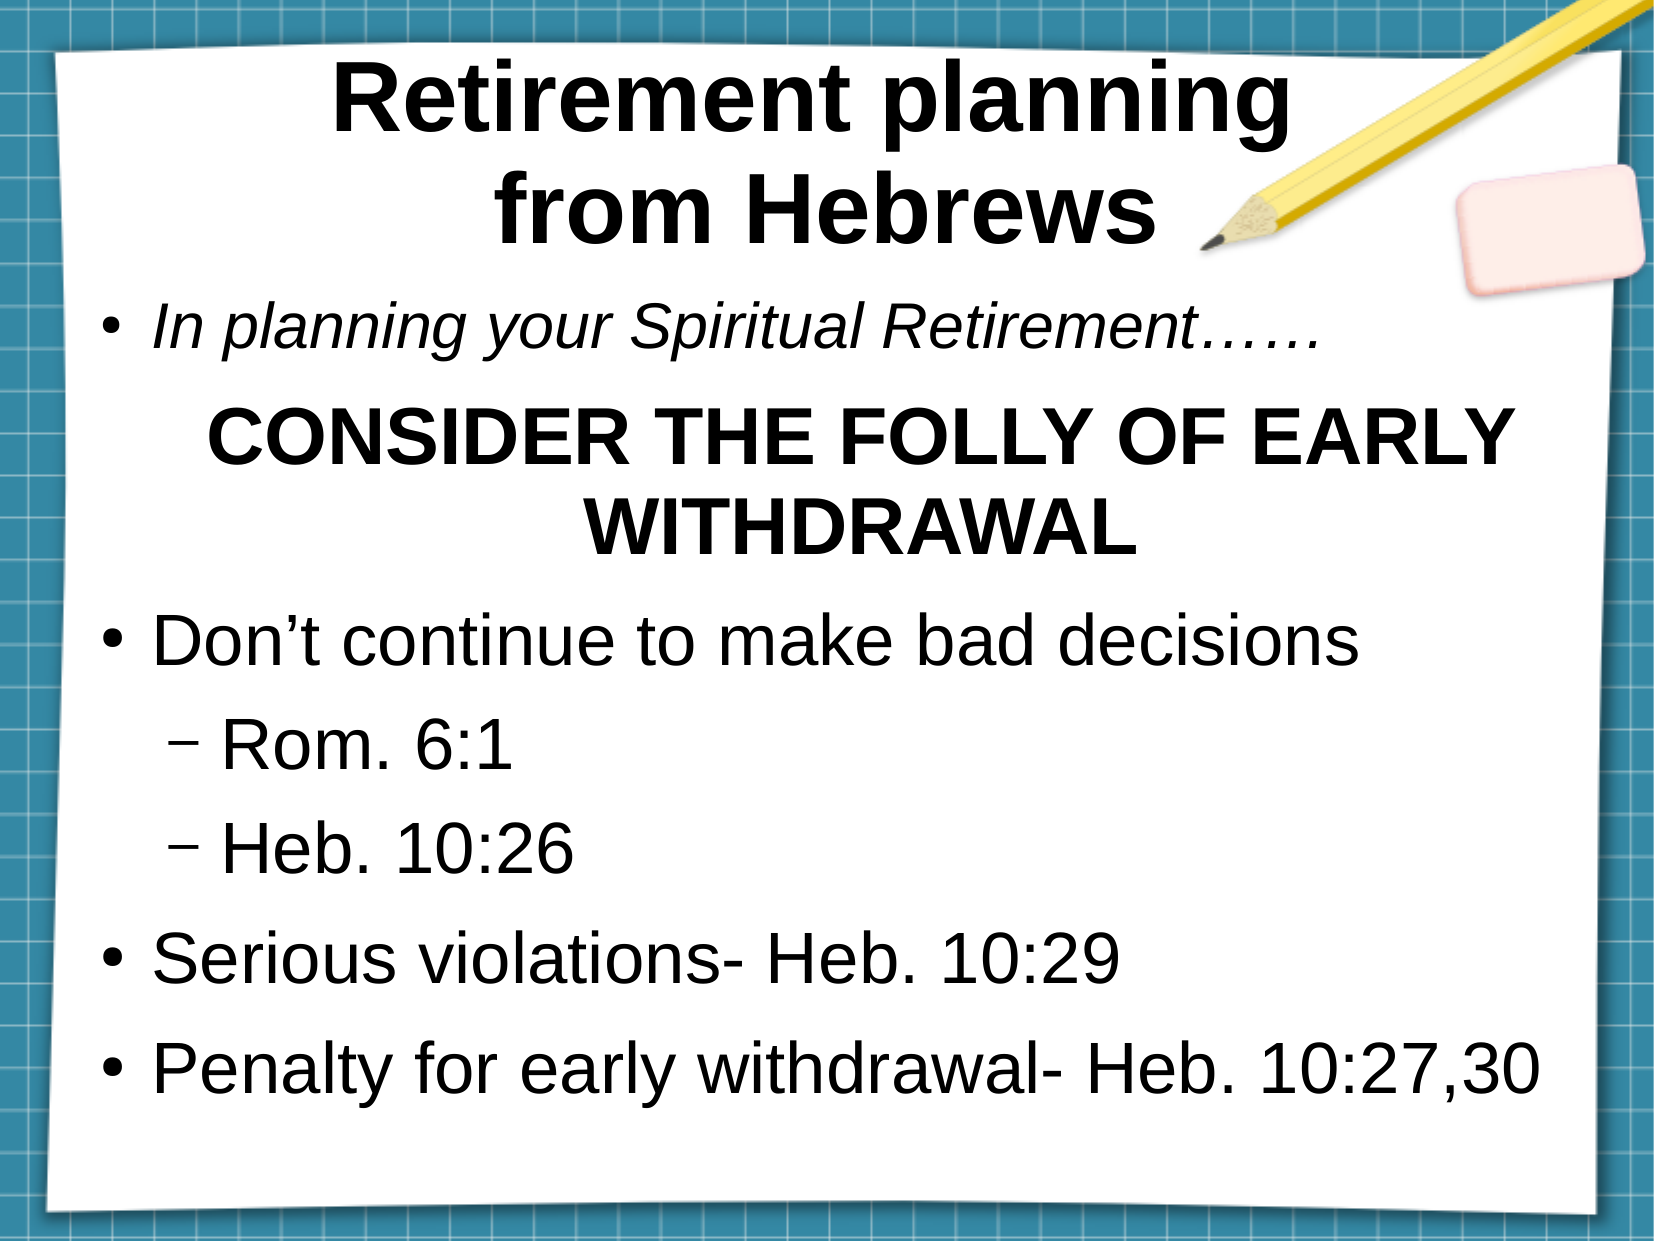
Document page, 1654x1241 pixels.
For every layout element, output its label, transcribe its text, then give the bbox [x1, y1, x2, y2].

title Retirement planning from Hebrews [82, 41, 1571, 265]
list In planning your Spiritual Retirement…… CONSIDER THE FOLLY OF EARLY WITHDRAWAL Don’t continue to make bad decisions Rom. 6:1 Heb. 10:26 Serious violations- Heb. 10:29 Penalty for early withdrawal- Heb. 10:27,30 [82, 290, 1571, 1126]
picture [0, 0, 1654, 1241]
